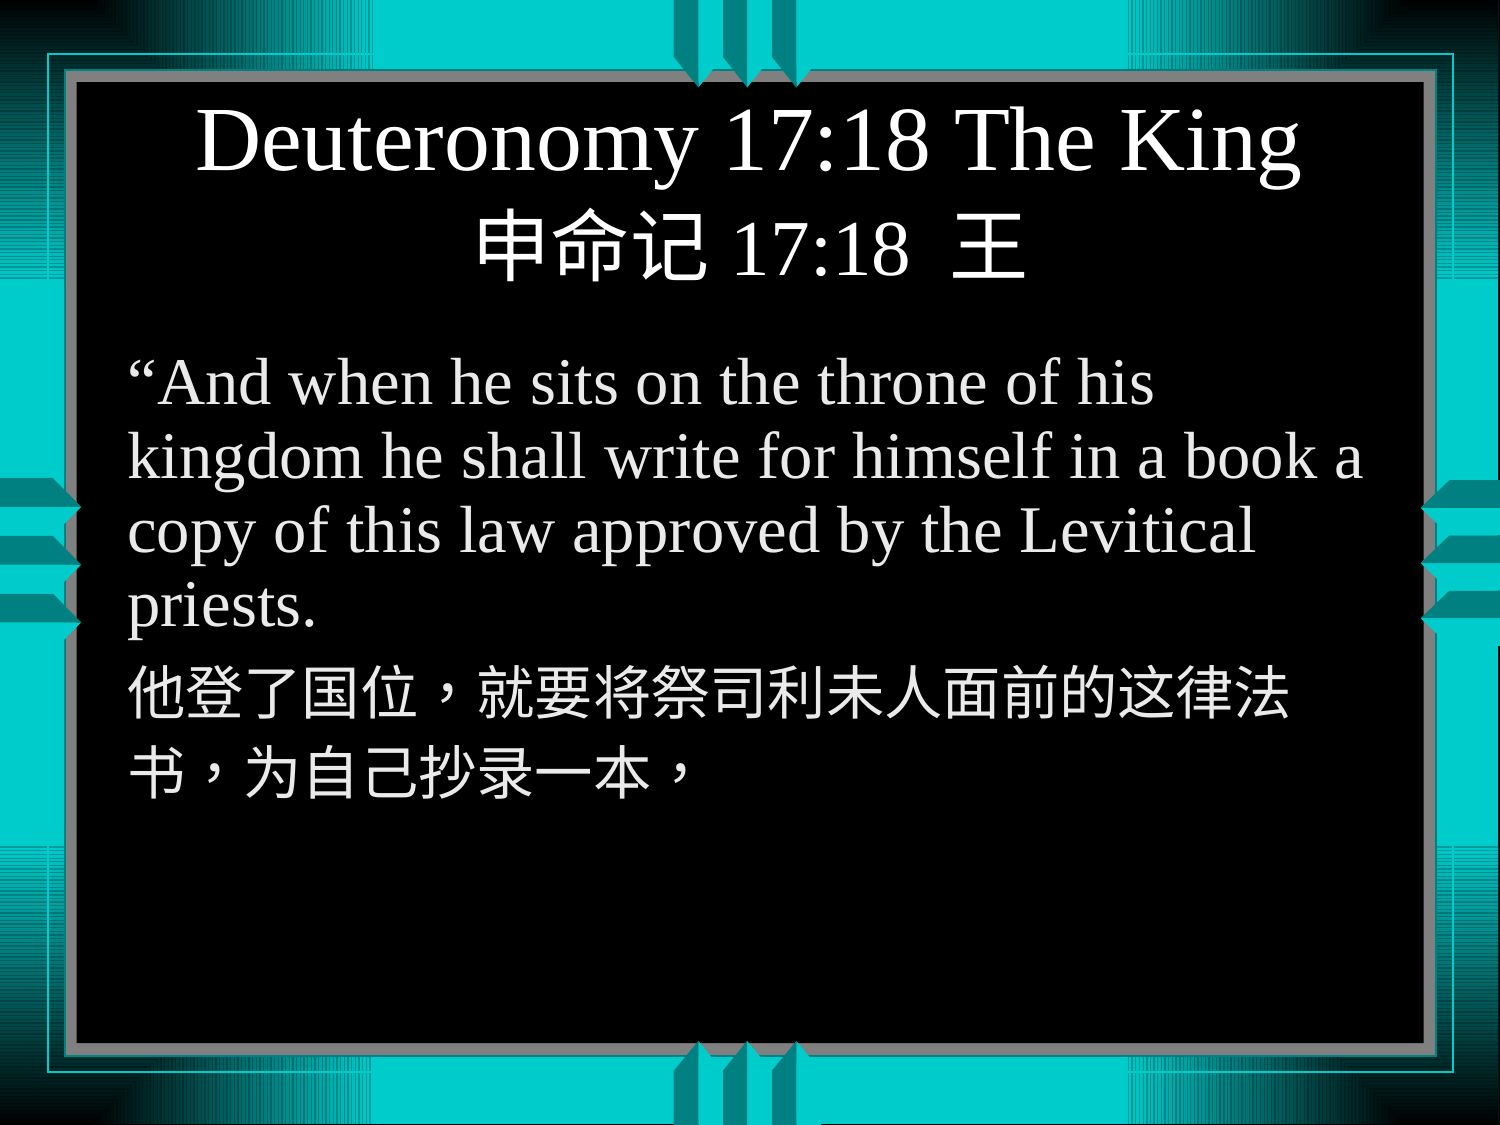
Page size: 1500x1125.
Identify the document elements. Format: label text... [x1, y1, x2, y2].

title Deuteronomy 17:18 The King 申命记17:18 王 [112, 82, 1388, 306]
text_box “And when he sits on the throne of his kingdom he shall write for himself in a book a copy of this law approved by the Levitical priests. 他登了国位，就要将祭司利未人面前的这律法书，为自己抄录一本， [112, 337, 1388, 982]
